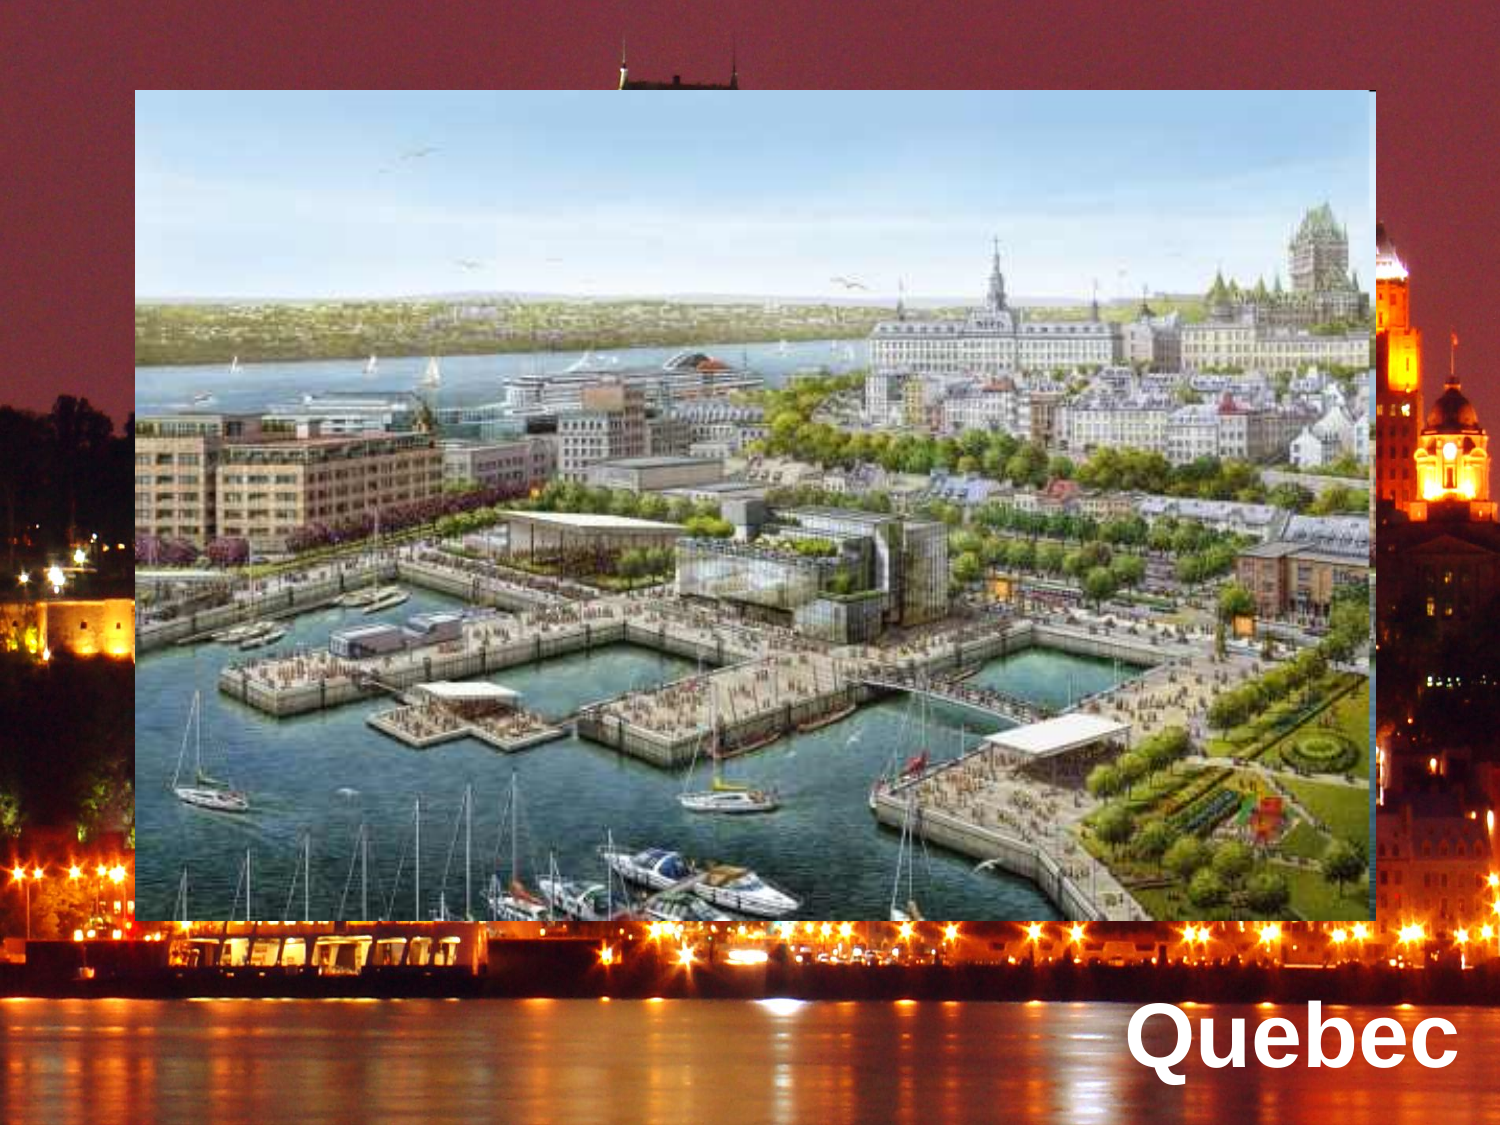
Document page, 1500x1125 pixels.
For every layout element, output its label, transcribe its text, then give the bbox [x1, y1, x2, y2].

picture [0, 0, 1500, 1125]
title Quebec [1084, 937, 1500, 1125]
